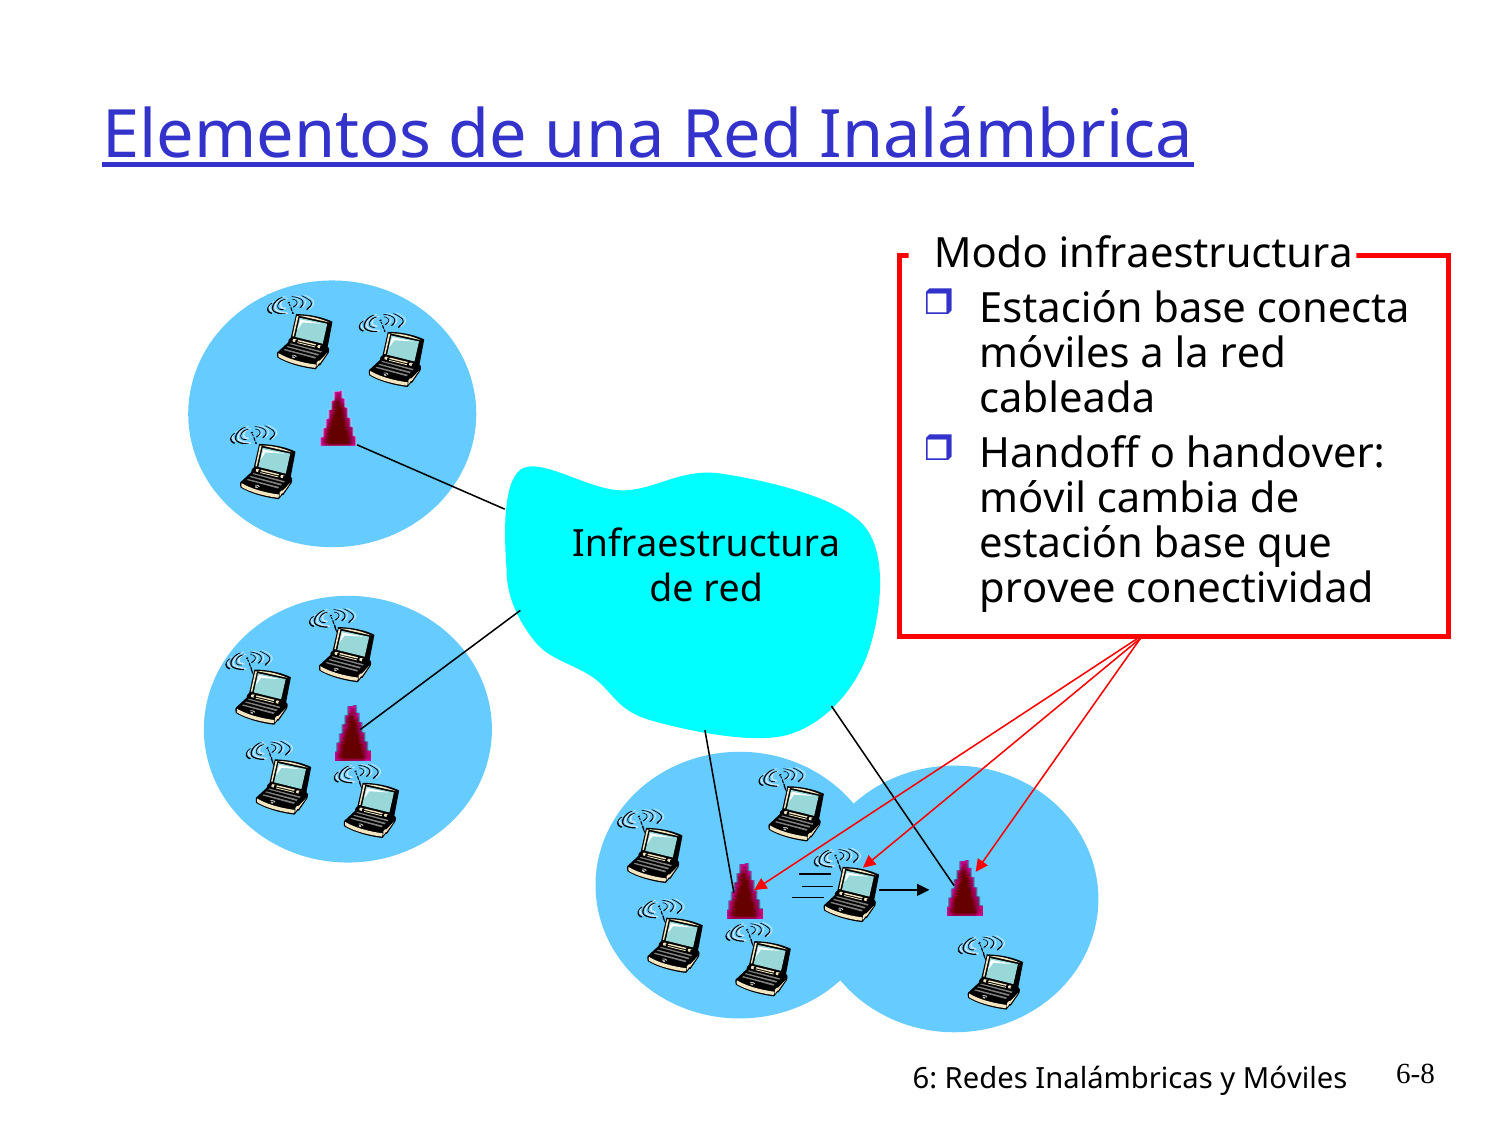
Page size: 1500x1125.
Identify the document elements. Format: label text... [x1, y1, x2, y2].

text_box [915, 768, 1033, 872]
text_box Modo infraestructura Estación base conecta móviles a la red cableada Handoff o handover: móvil cambia de estación base que provee conectividad [908, 223, 1425, 647]
picture [758, 766, 824, 842]
picture [266, 294, 333, 370]
text_box [188, 280, 477, 548]
picture [358, 311, 425, 387]
picture [245, 739, 312, 815]
picture [308, 607, 375, 683]
picture [727, 863, 763, 920]
picture [725, 921, 791, 997]
picture [229, 424, 296, 500]
picture [616, 808, 683, 884]
text_box [595, 755, 1099, 1033]
picture [813, 847, 880, 923]
picture [225, 649, 291, 725]
picture [333, 762, 400, 838]
text_box [885, 766, 940, 796]
text_box [823, 800, 911, 855]
text_box [711, 751, 892, 882]
text_box [505, 466, 881, 739]
text_box [896, 765, 982, 824]
picture [637, 897, 703, 973]
picture [320, 390, 356, 446]
text_box [203, 595, 492, 863]
picture [335, 705, 371, 761]
title Elementos de una Red Inalámbrica [87, 37, 1363, 225]
picture [947, 860, 983, 916]
text_box Infraestructura de red [557, 510, 856, 617]
picture [957, 934, 1024, 1010]
